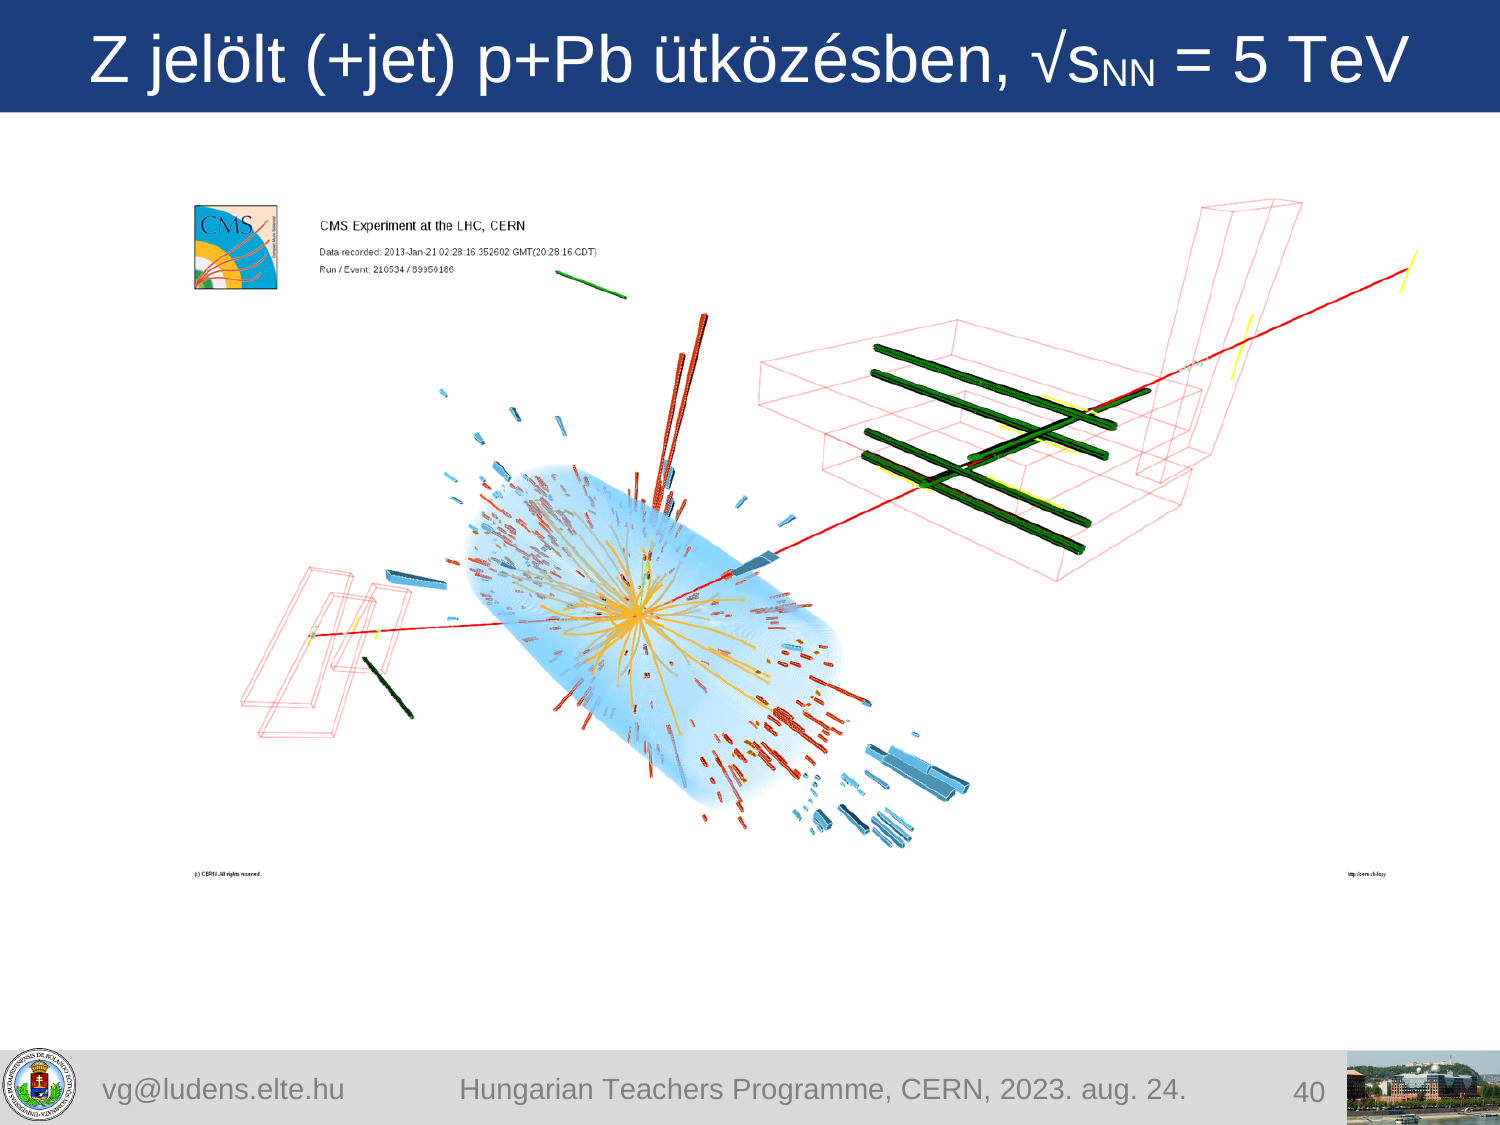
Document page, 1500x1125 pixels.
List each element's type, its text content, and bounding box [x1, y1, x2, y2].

picture [162, 187, 1417, 894]
title Z jelölt (+jet) p+Pb ütközésben, √sNN = 5 TeV [0, 0, 1500, 113]
picture [1347, 1051, 1500, 1125]
picture [2, 1048, 76, 1121]
